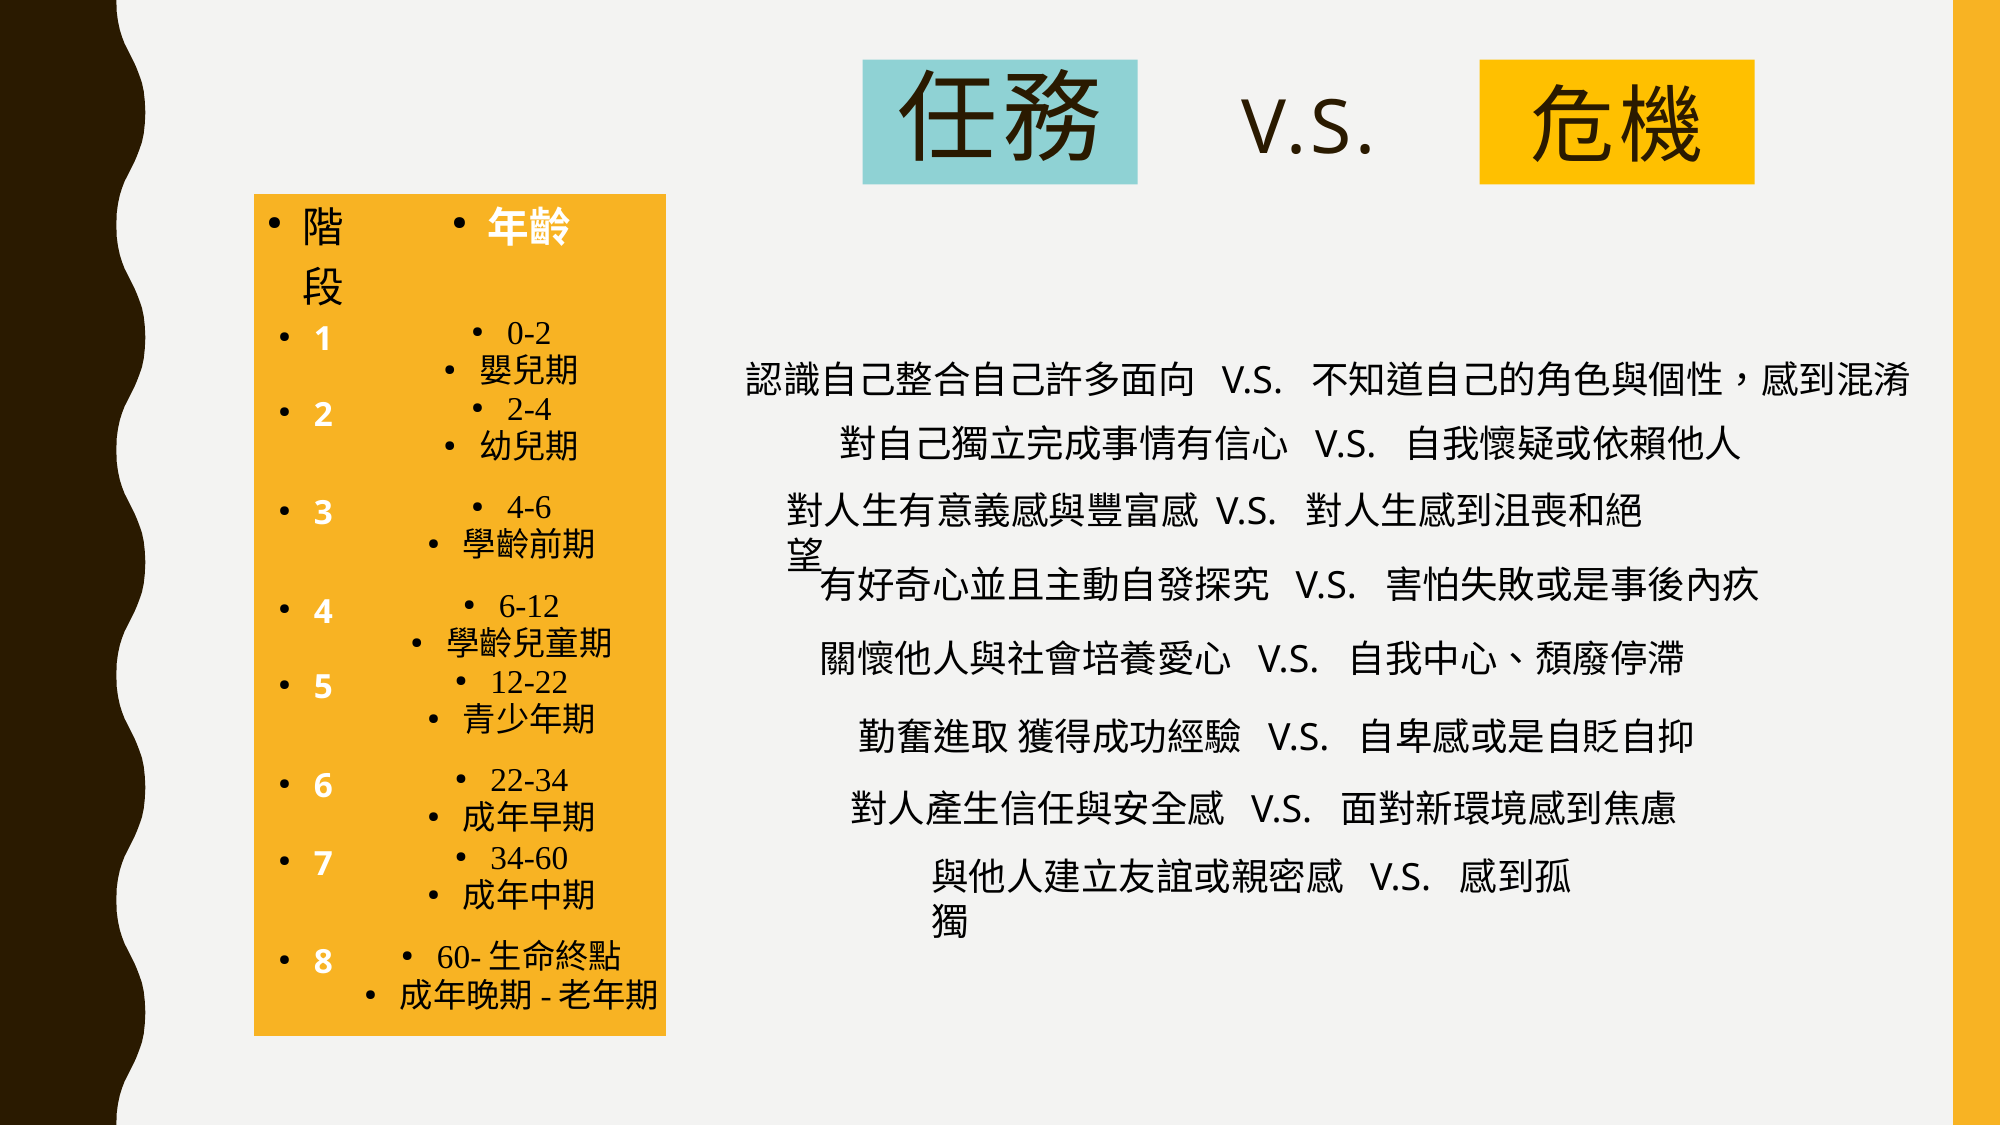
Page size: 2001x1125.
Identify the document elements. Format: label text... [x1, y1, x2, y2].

table_cell 8 [254, 938, 358, 1036]
text_box 對自己獨立完成事情有信心 V.S. 自我懷疑或依賴他人 [824, 412, 1759, 473]
table_cell 5 [254, 663, 358, 762]
text_box 關懷他人與社會培養愛心 V.S. 自我中心、頹廢停滯 [804, 627, 1729, 689]
text_box 對人生有意義感與豐富感 V.S. 對人生感到沮喪和絕望 [771, 479, 1695, 541]
table_cell 0-2 嬰兒期 [358, 315, 666, 390]
table_cell 7 [254, 839, 358, 938]
text_box V.S. [1171, 81, 1447, 207]
text_box 對人產生信任與安全感 V.S. 面對新環境感到焦慮 [835, 777, 1695, 839]
table_cell 1 [254, 315, 358, 390]
table_cell 6-12 學齡兒童期 [358, 588, 666, 663]
table_cell 22-34 成年早期 [358, 762, 666, 839]
table_cell 4 [254, 588, 358, 663]
table_header 階段 [254, 194, 358, 315]
text_box 認識自己整合自己許多面向 V.S. 不知道自己的角色與個性，感到混淆 [730, 348, 1972, 409]
text_box 勤奮進取 獲得成功經驗 V.S. 自卑感或是自貶自抑 [843, 705, 1716, 766]
text_box 危機 [1479, 59, 1755, 185]
table_cell 34-60 成年中期 [358, 839, 666, 938]
table_cell 2-4 幼兒期 [358, 390, 666, 489]
table_cell 12-22 青少年期 [358, 663, 666, 762]
text_box 有好奇心並且主動自發探究 V.S. 害怕失敗或是事後內疚 [804, 553, 1779, 615]
text_box 與他人建立友誼或親密感 V.S. 感到孤獨 [916, 845, 1617, 907]
table_cell 4-6 學齡前期 [358, 489, 666, 588]
table_cell 2 [254, 390, 358, 489]
table_cell 3 [254, 489, 358, 588]
table_cell 6 [254, 762, 358, 839]
table_header 年齡 [358, 194, 666, 315]
table_cell 60-生命終點 成年晚期-老年期 [358, 938, 666, 1036]
title 任務 [862, 59, 1138, 185]
